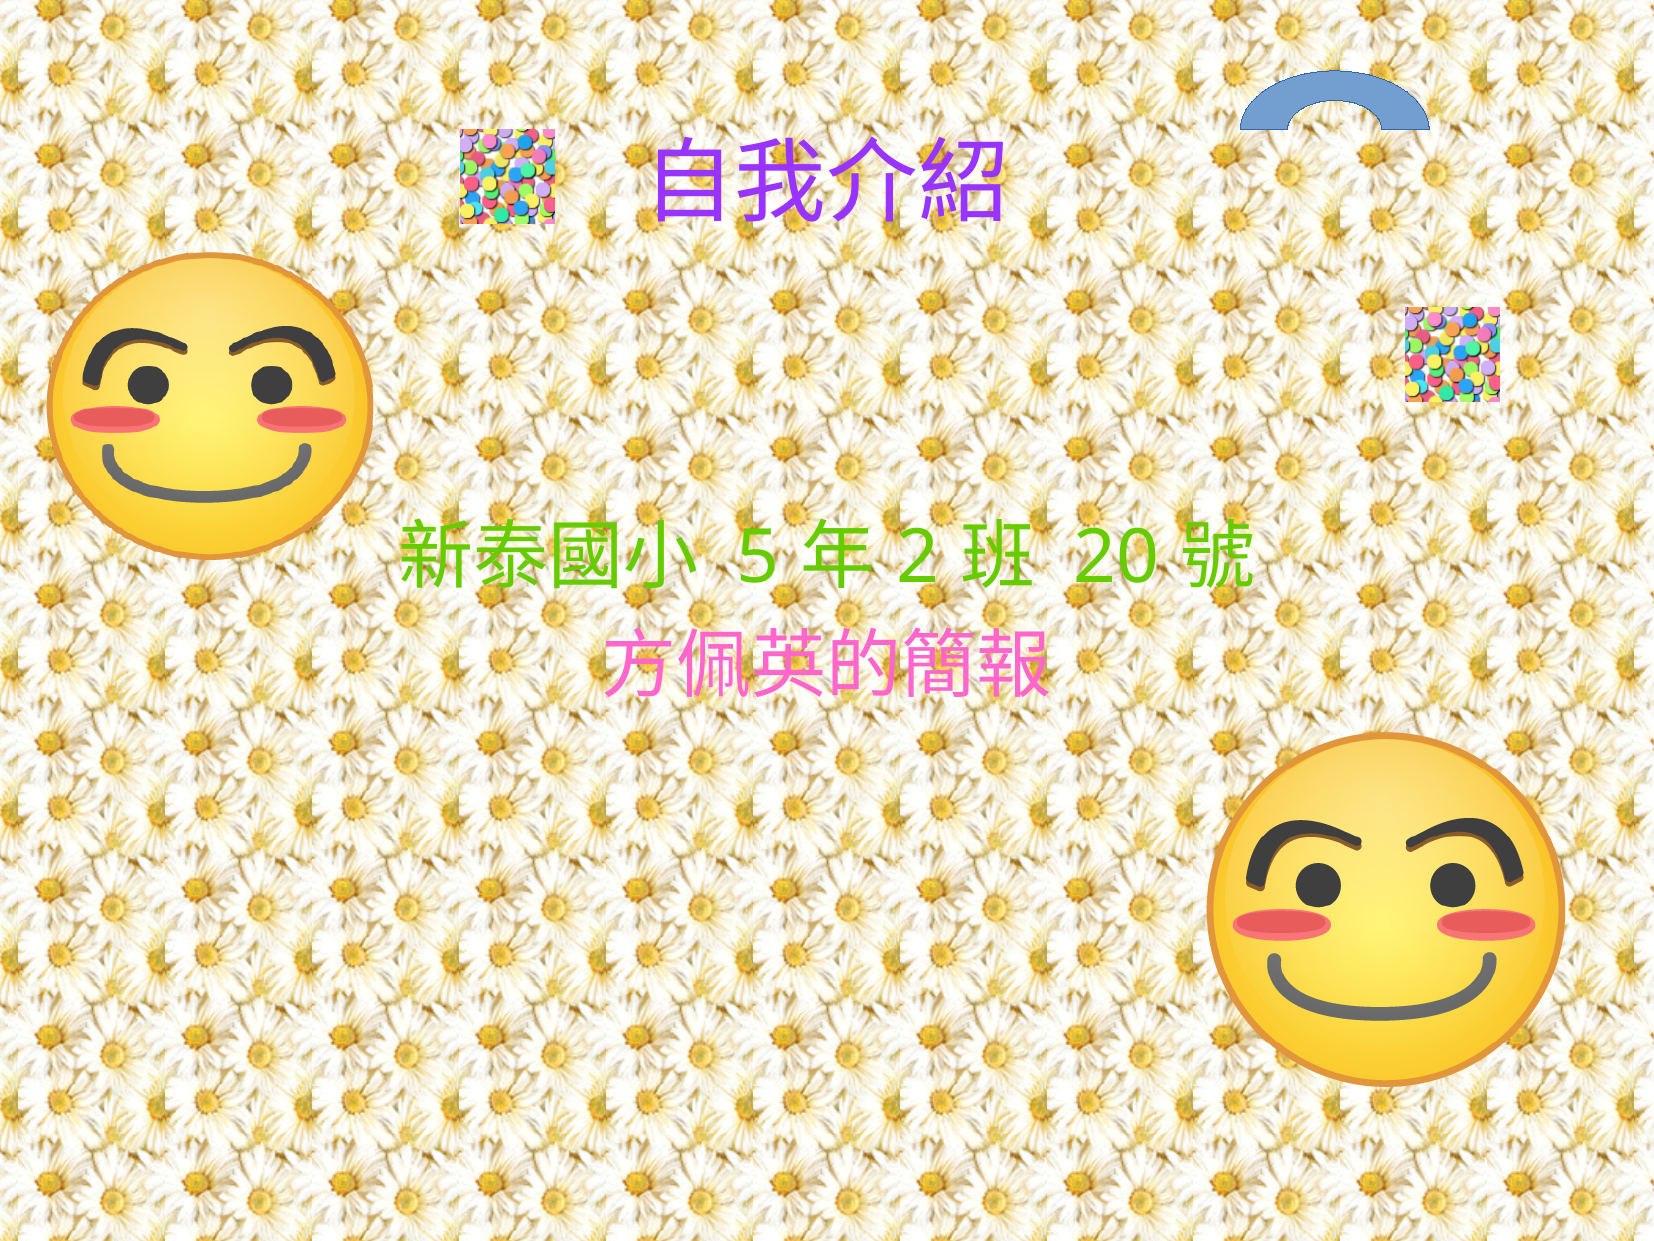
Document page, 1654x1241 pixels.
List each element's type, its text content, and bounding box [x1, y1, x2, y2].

title 自我介紹 [82, 70, 1571, 278]
subtitle 新泰國小 5年2班 20號 方佩英的簡報 [82, 290, 1571, 1010]
picture [0, 0, 1654, 1241]
text_box [1240, 70, 1430, 130]
